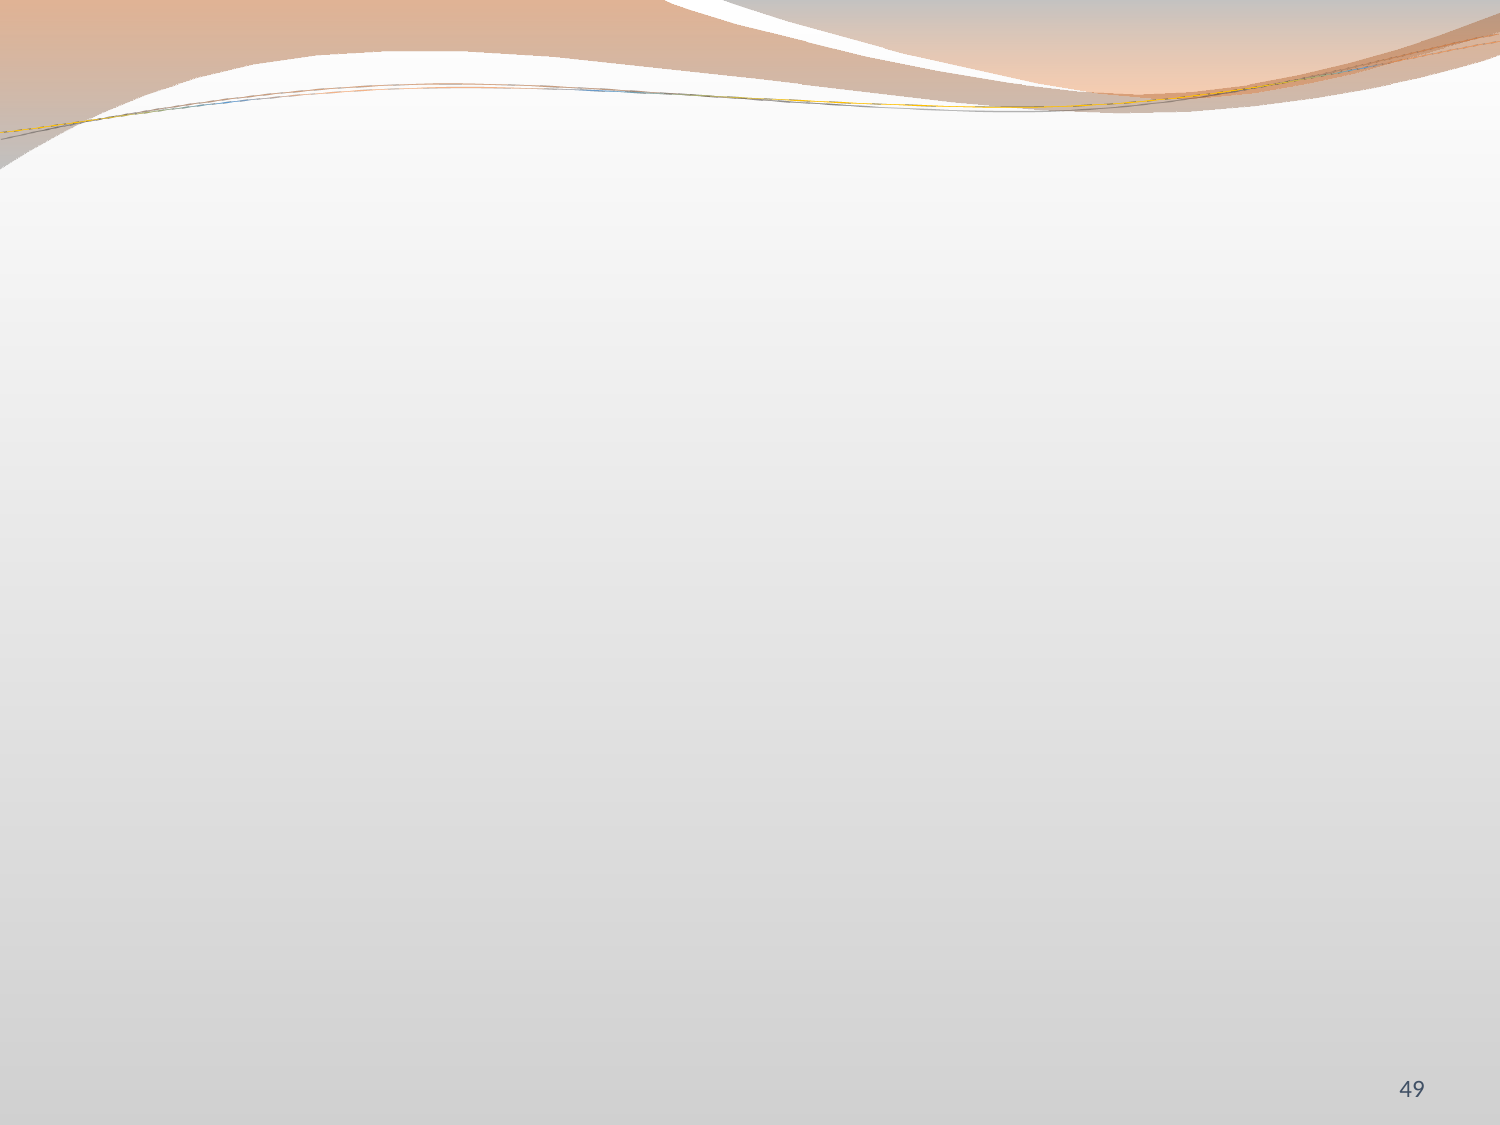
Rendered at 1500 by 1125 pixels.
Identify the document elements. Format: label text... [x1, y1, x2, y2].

picture [0, 0, 1500, 1125]
text_box <編號> [1299, 1042, 1426, 1103]
